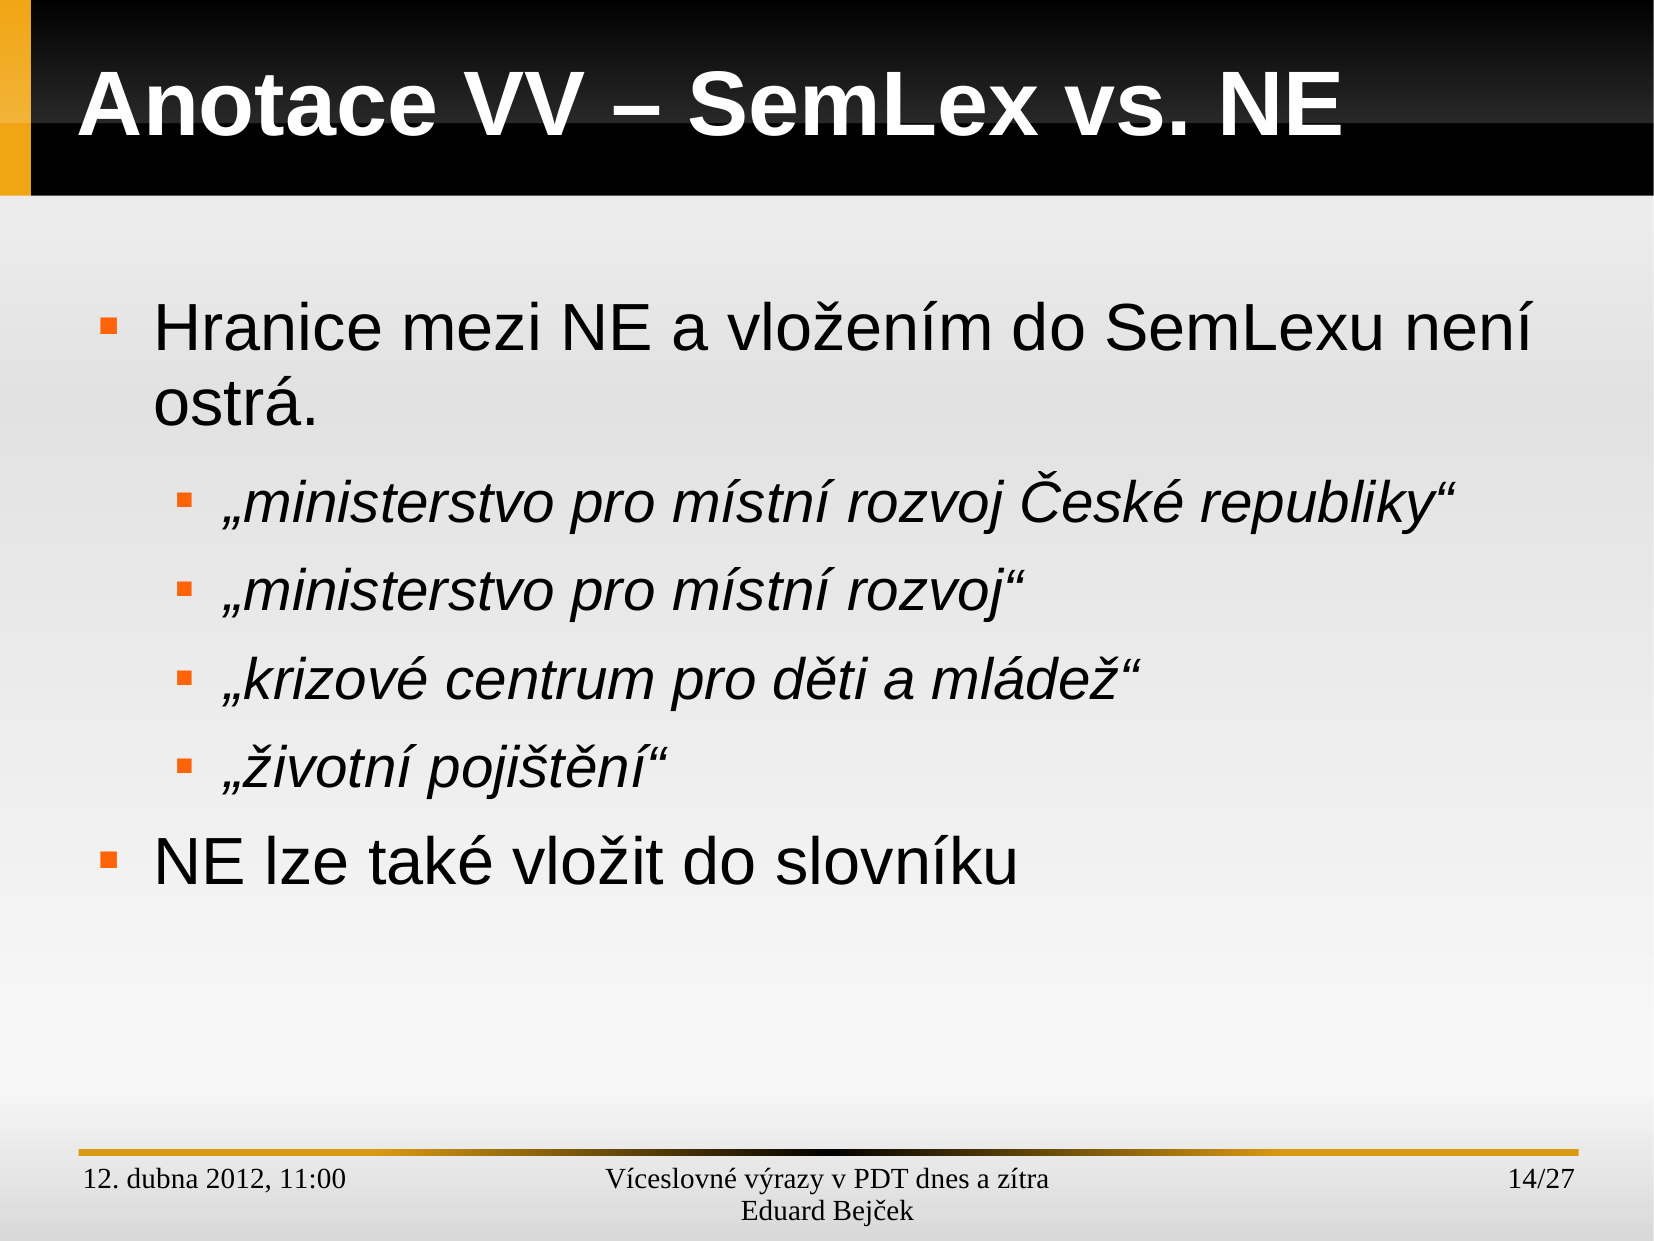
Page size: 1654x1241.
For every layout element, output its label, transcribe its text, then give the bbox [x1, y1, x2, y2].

list Hranice mezi NE a vložením do SemLexu není ostrá. „ministerstvo pro místní rozvoj České republiky“ „ministerstvo pro místní rozvoj“ „krizové centrum pro děti a mládež“ „životní pojištění“ NE lze také vložit do slovníku [82, 290, 1571, 1094]
title Anotace VV – SemLex vs. NE [76, 7, 1565, 200]
picture [0, 0, 1654, 1241]
